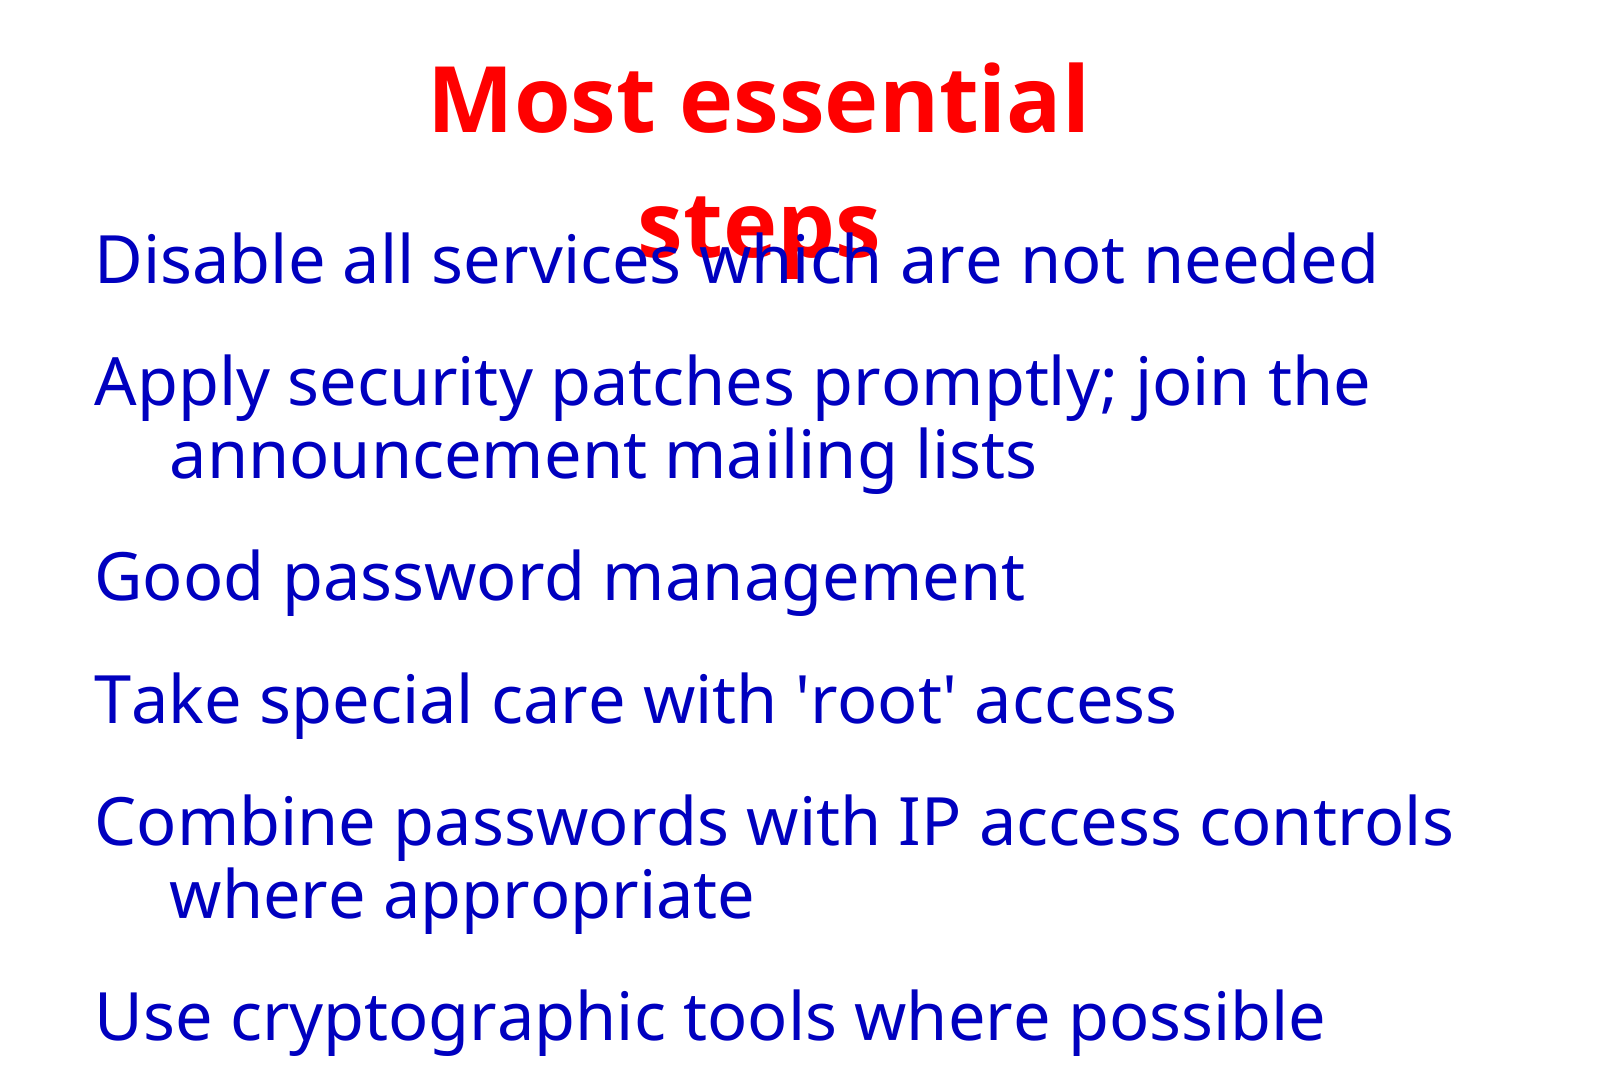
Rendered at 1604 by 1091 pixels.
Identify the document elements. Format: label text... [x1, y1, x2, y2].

title Most essential steps [306, 34, 1213, 145]
list Disable all services which are not needed Apply security patches promptly; join the announcement mailing lists Good password management Take special care with 'root' access Combine passwords with IP access controls where appropriate Use cryptographic tools where possible [94, 225, 1501, 1005]
